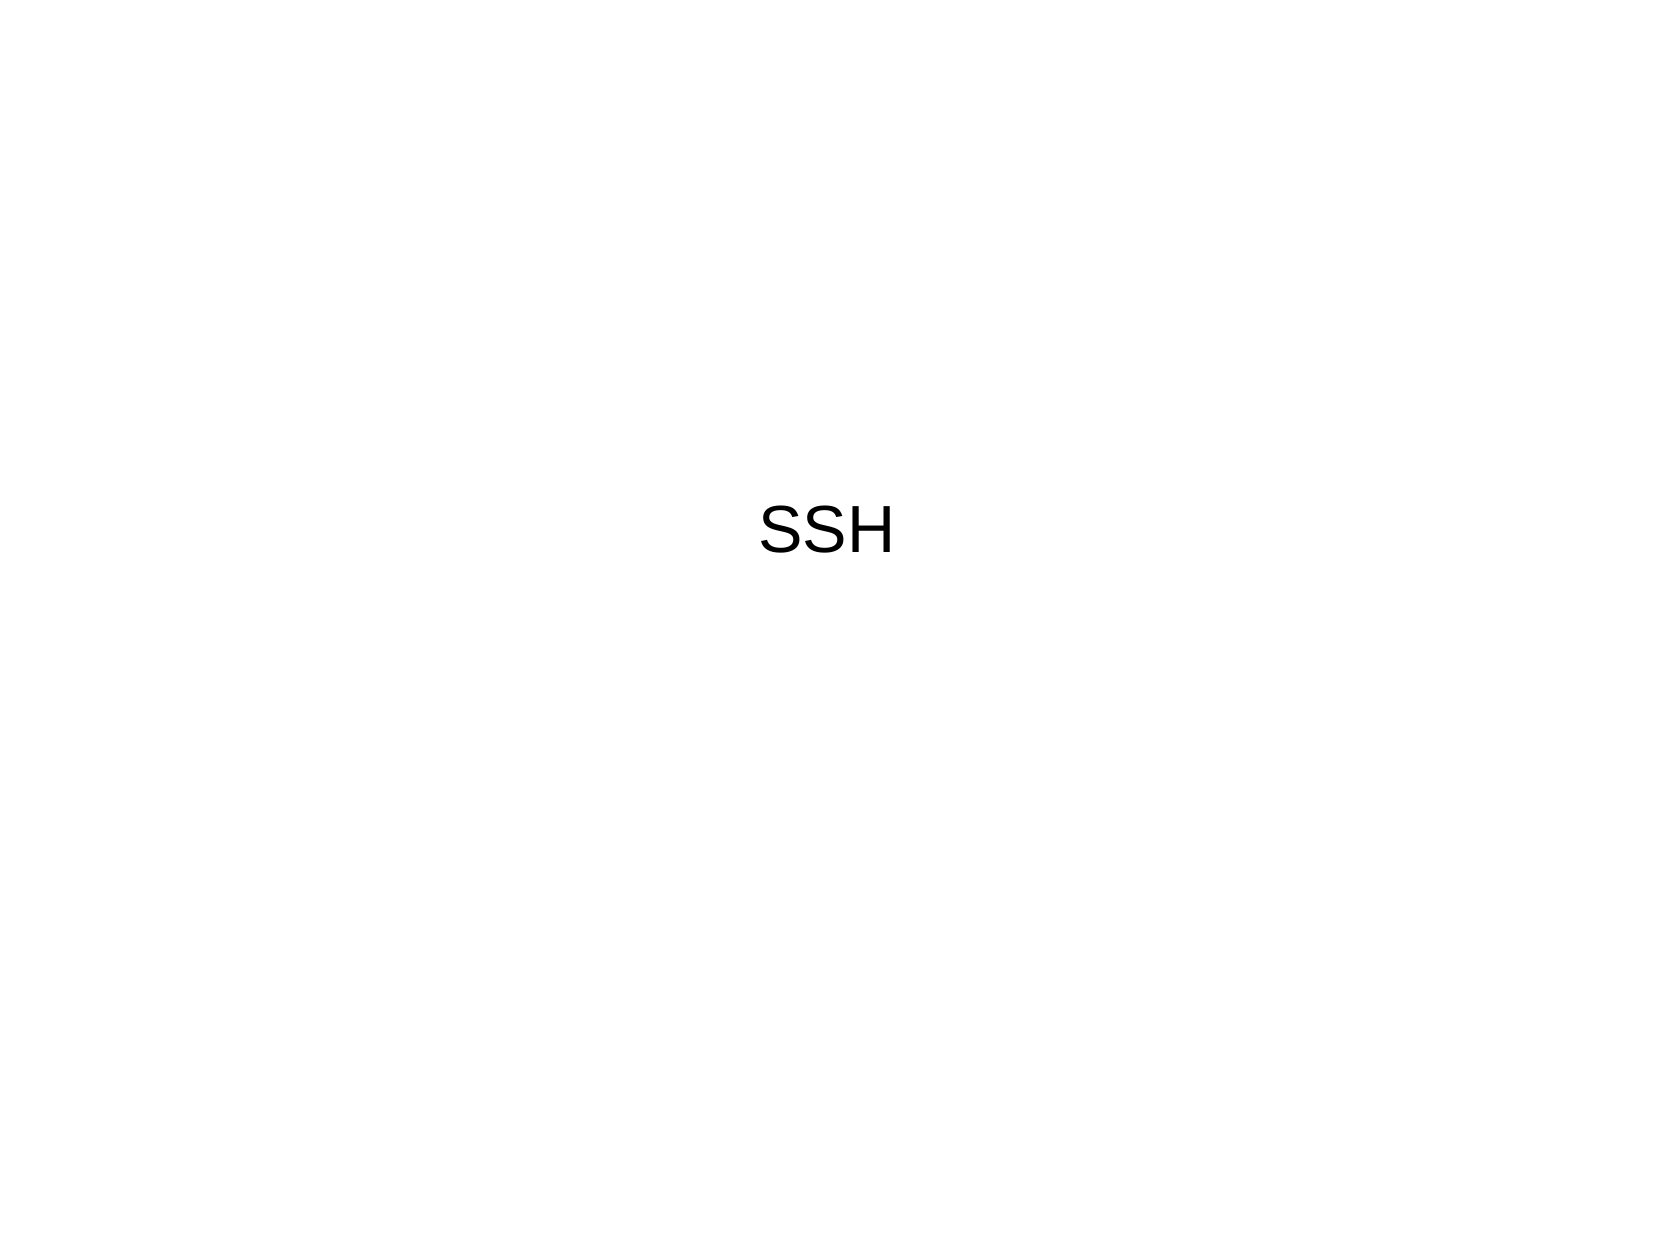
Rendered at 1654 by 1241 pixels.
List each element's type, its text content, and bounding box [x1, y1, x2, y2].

subtitle SSH [82, 49, 1571, 1010]
